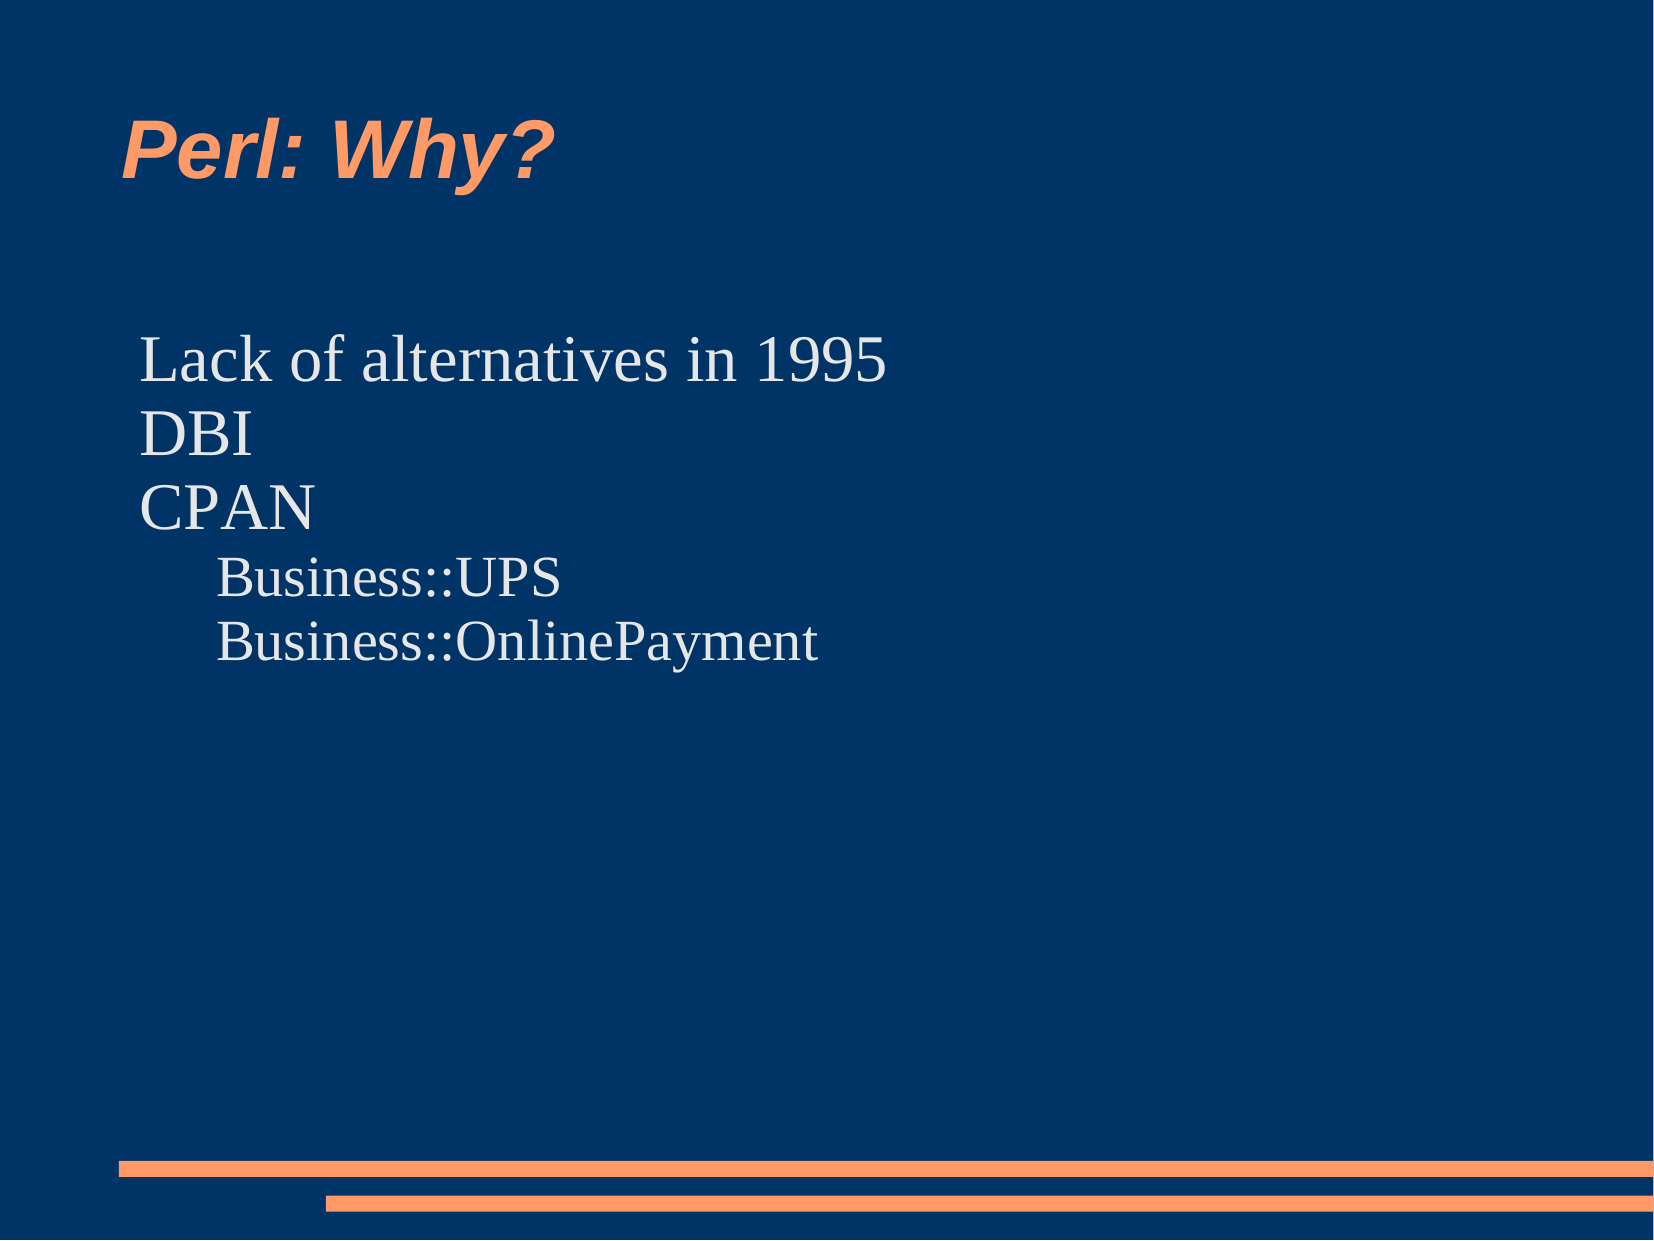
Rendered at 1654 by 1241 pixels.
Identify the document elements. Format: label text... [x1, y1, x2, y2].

list Lack of alternatives in 1995 DBI CPAN Business::UPS Business::OnlinePayment [121, 322, 1561, 1118]
title Perl: Why? [121, 53, 1534, 247]
